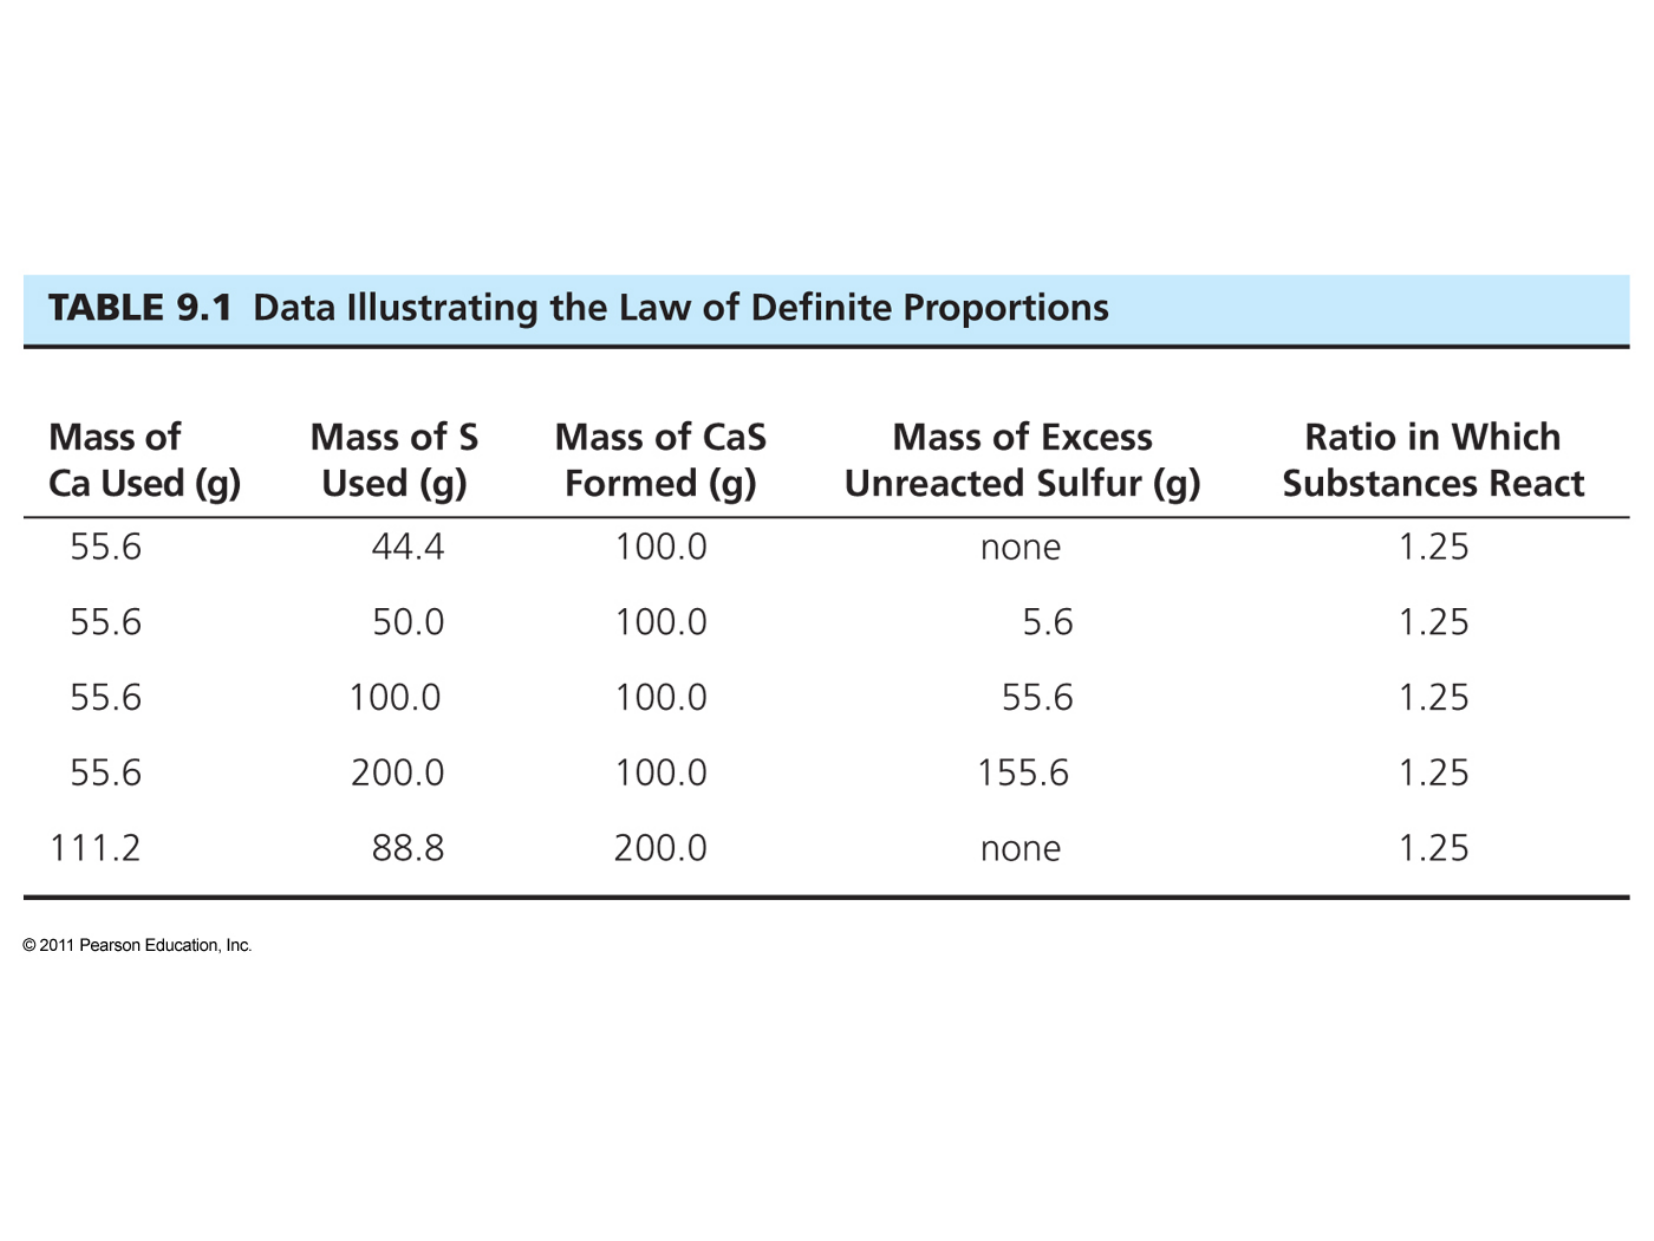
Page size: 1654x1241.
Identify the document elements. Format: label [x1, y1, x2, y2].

picture [0, 250, 1654, 990]
